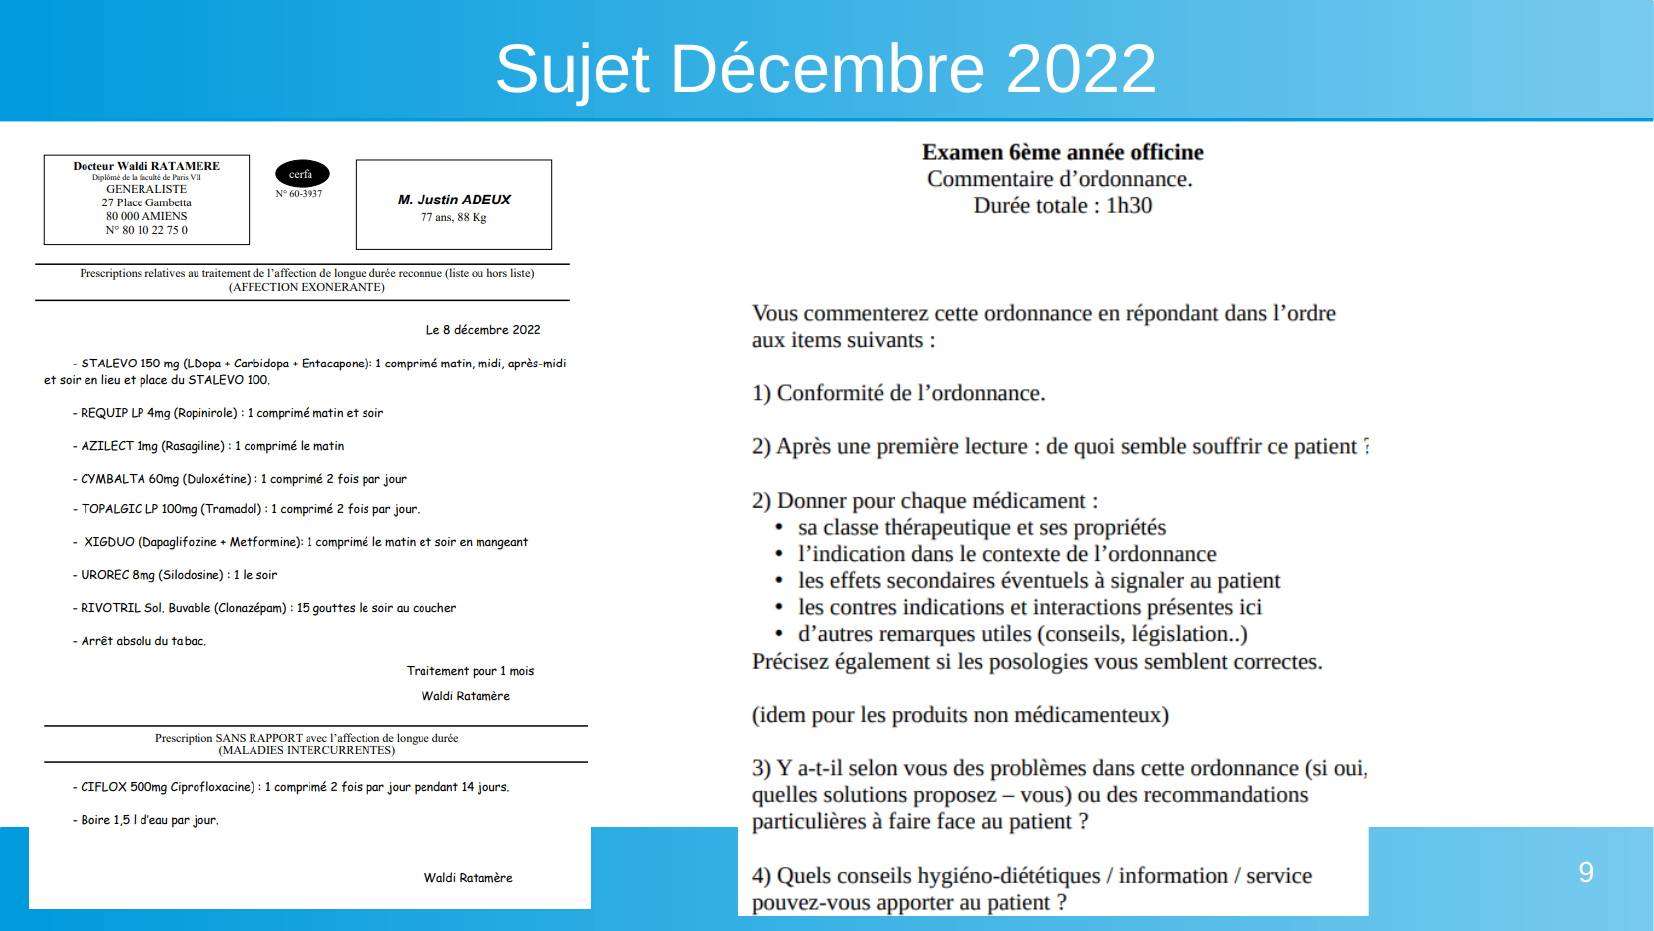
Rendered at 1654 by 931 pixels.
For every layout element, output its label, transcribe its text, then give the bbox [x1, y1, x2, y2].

picture [29, 147, 591, 909]
title Sujet Décembre 2022 [59, 29, 1595, 108]
picture [738, 133, 1369, 916]
